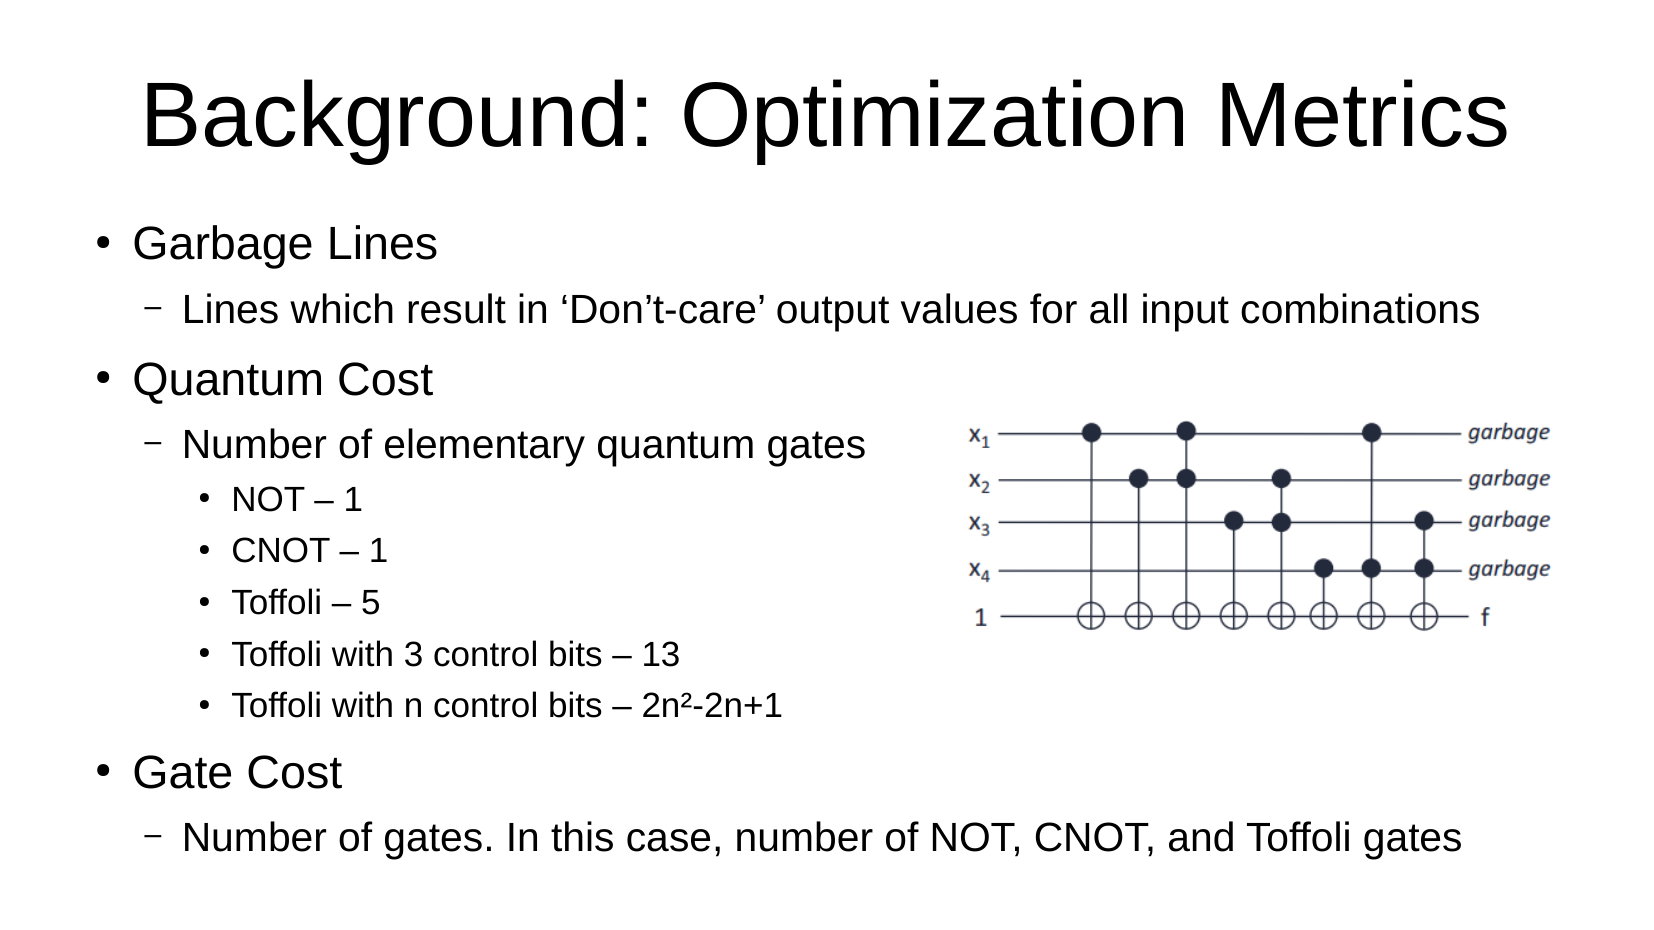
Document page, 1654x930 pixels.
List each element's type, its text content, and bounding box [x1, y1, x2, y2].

title Background: Optimization Metrics [82, 28, 1571, 201]
picture [920, 374, 1605, 690]
list Garbage Lines Lines which result in ‘Don’t-care’ output values for all input combinations Quantum Cost Number of elementary quantum gates NOT – 1 CNOT – 1 Toffoli – 5 Toffoli with 3 control bits – 13 Toffoli with n control bits – 2n²-2n+1 Gate Cost Number of gates. In this case, number of NOT, CNOT, and Toffoli gates [82, 217, 1571, 870]
